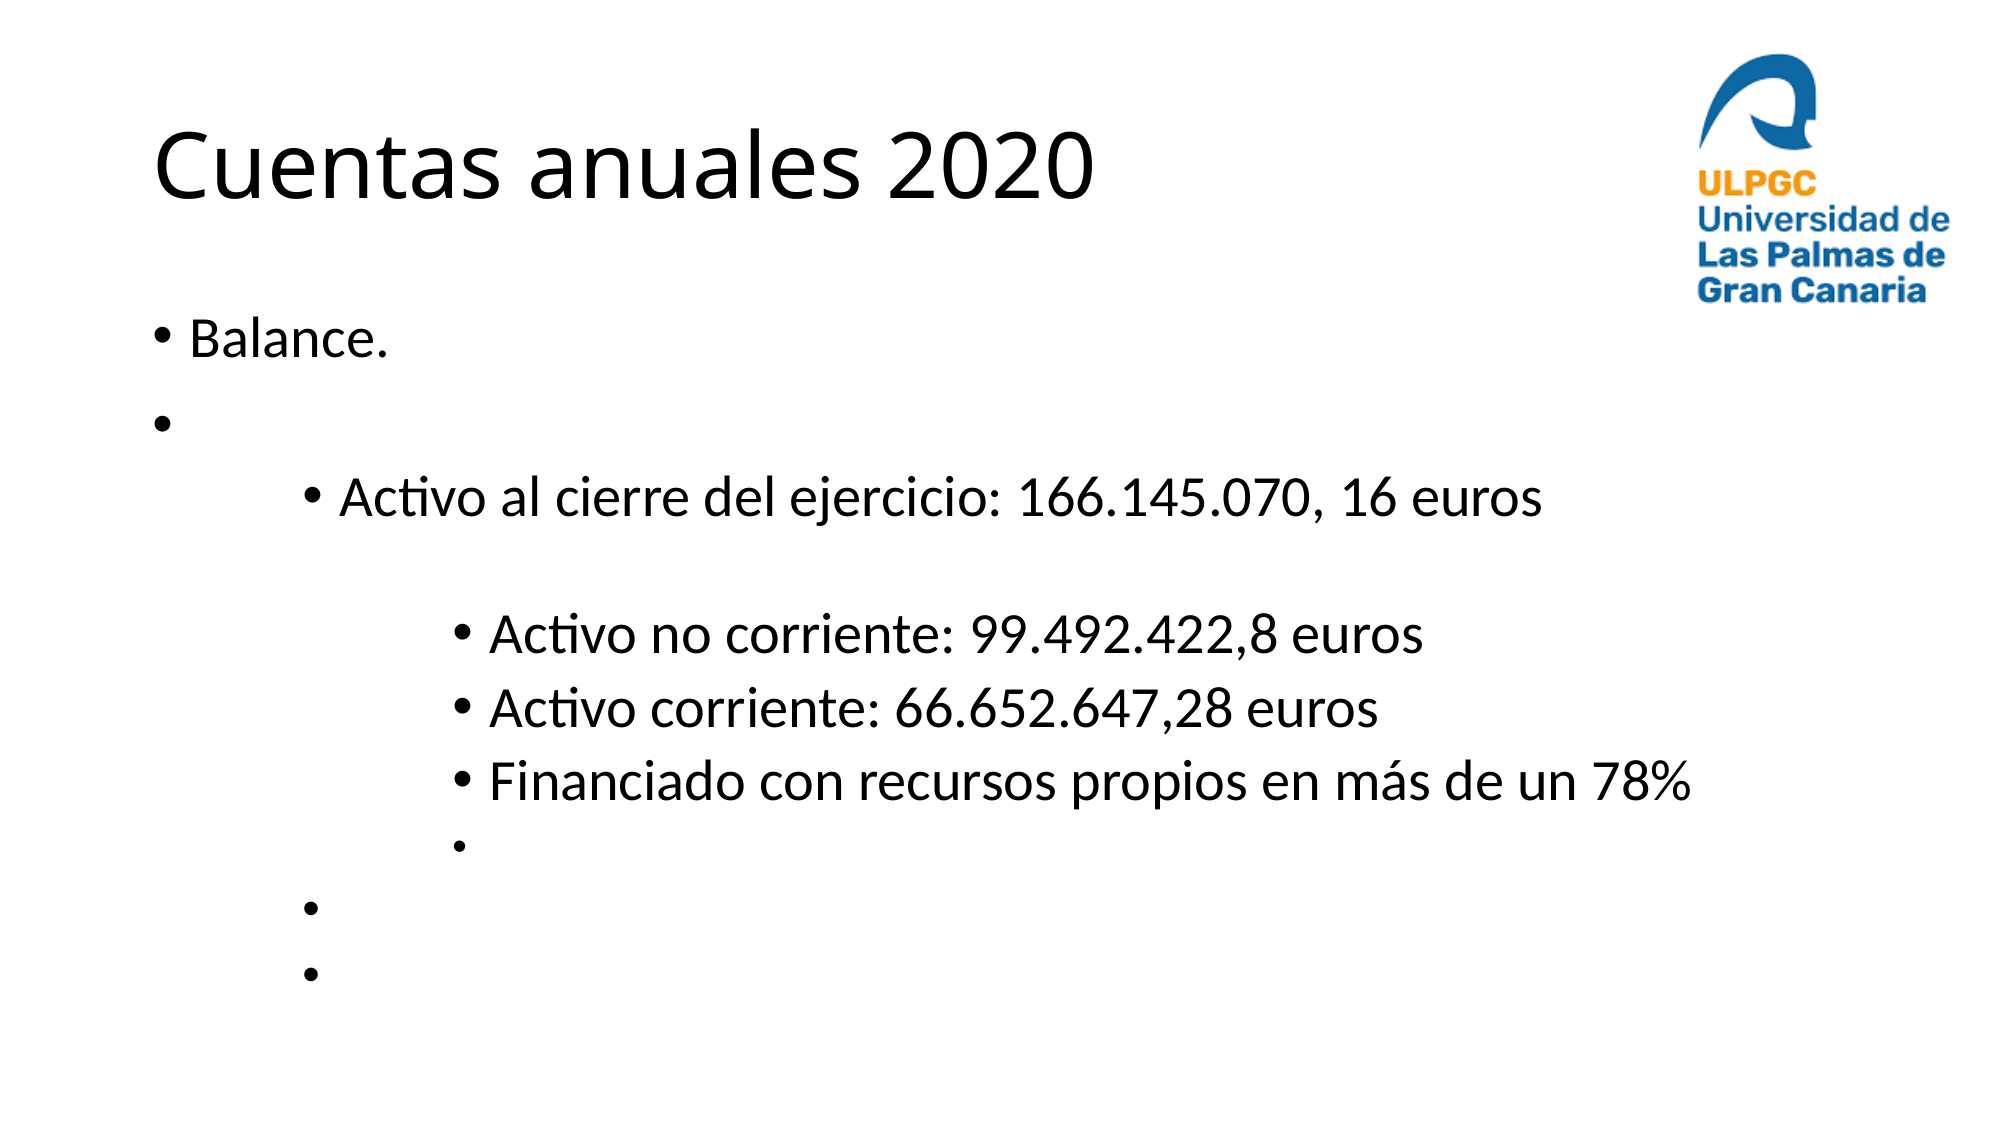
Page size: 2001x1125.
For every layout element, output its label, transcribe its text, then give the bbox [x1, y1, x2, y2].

picture [1648, 4, 2000, 355]
list Balance. Activo al cierre del ejercicio: 166.145.070, 16 euros Activo no corriente: 99.492.422,8 euros Activo corriente: 66.652.647,28 euros Financiado con recursos propios en más de un 78% [137, 299, 1863, 1014]
title Cuentas anuales 2020 [137, 59, 1648, 278]
